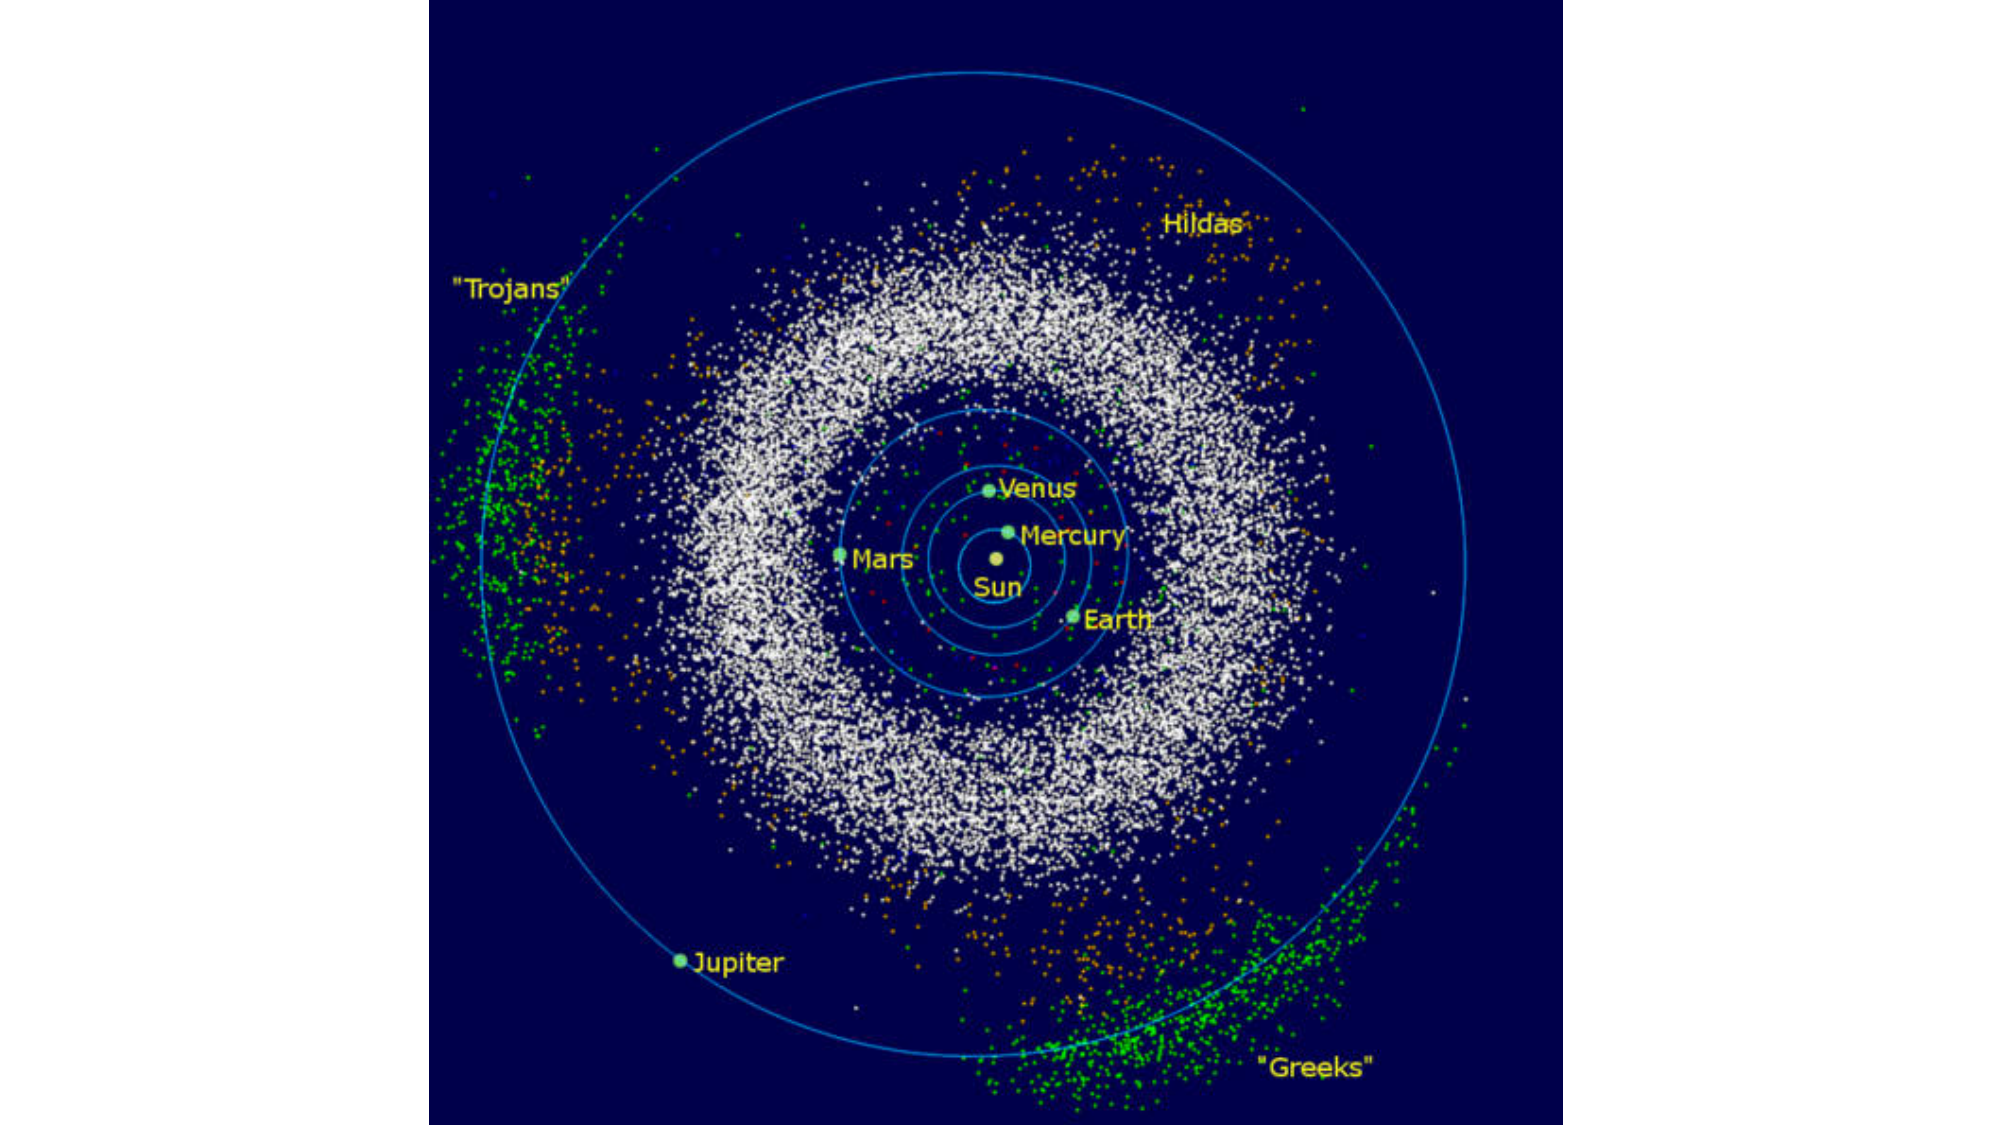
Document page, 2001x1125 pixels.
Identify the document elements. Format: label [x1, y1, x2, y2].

picture [429, 0, 1563, 1125]
